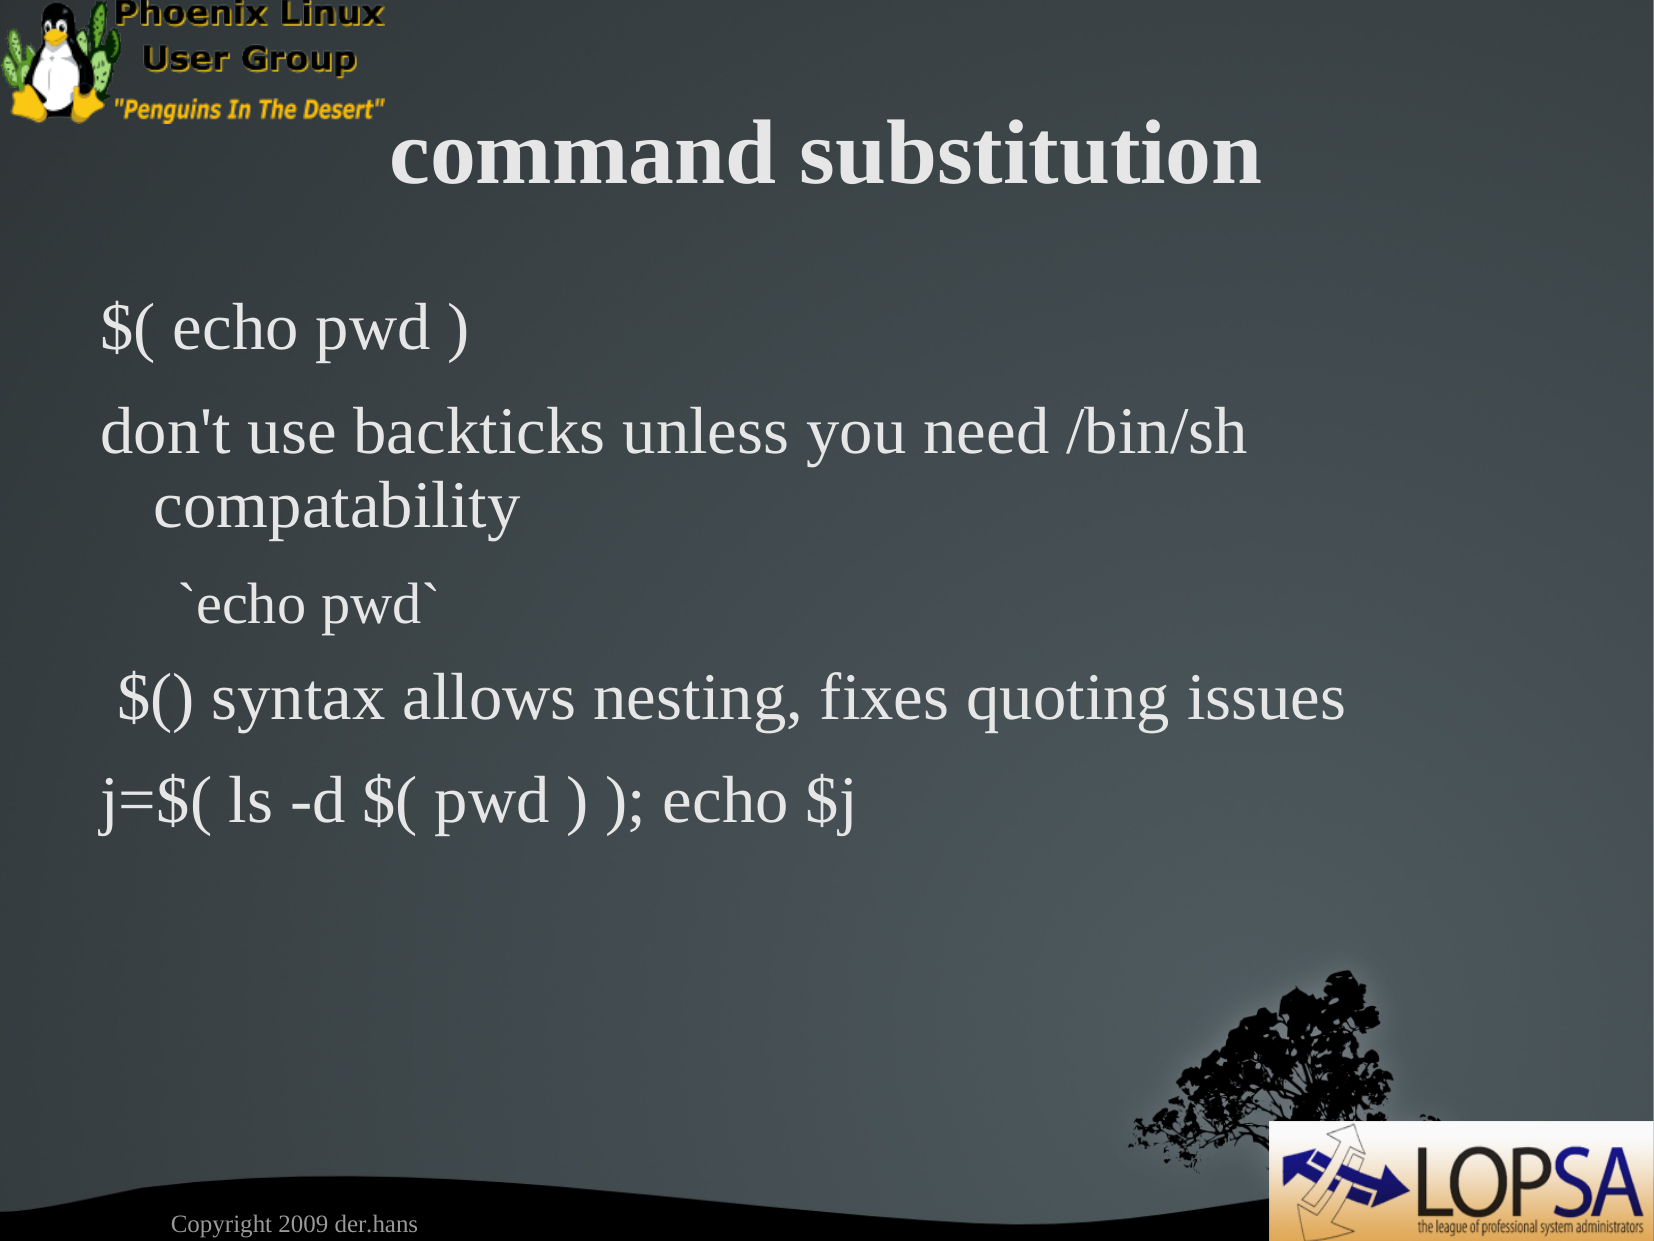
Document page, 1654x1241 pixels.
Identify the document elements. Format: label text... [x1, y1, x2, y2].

list $( echo pwd ) don't use backticks unless you need /bin/sh compatability `echo pwd` $() syntax allows nesting, fixes quoting issues j=$( ls -d $( pwd ) ); echo $j [82, 290, 1571, 1109]
picture [0, 0, 1654, 1241]
title command substitution [82, 49, 1571, 257]
